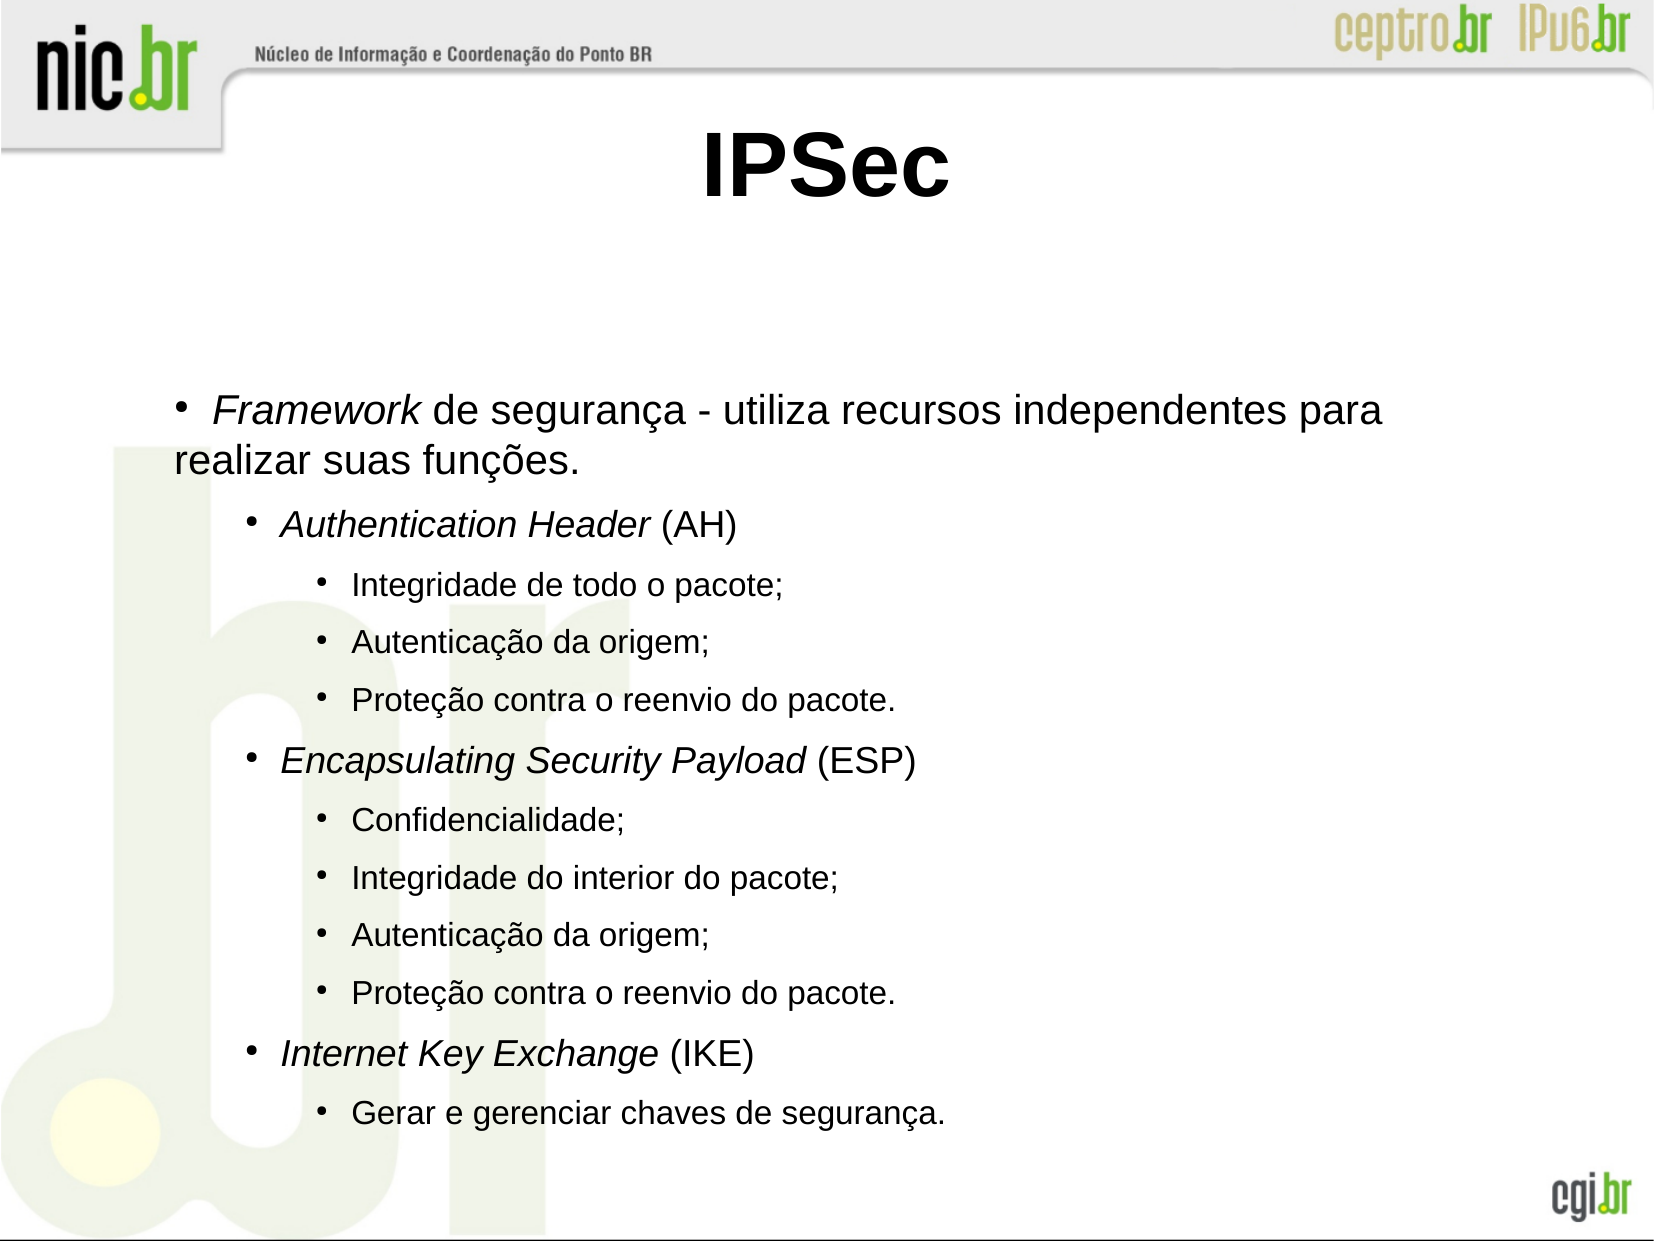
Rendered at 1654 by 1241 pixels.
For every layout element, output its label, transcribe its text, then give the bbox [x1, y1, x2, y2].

text_box IPSec [73, 97, 1580, 215]
text_box Framework de segurança - utiliza recursos independentes para realizar suas funções. Authentication Header (AH)‏ Integridade de todo o pacote; Autenticação da origem; Proteção contra o reenvio do pacote. Encapsulating Security Payload (ESP)‏ Confidencialidade; Integridade do interior do pacote; Autenticação da origem; Proteção contra o reenvio do pacote. Internet Key Exchange (IKE)‏ Gerar e gerenciar chaves de segurança. [159, 375, 1495, 925]
picture [0, 0, 1654, 1241]
